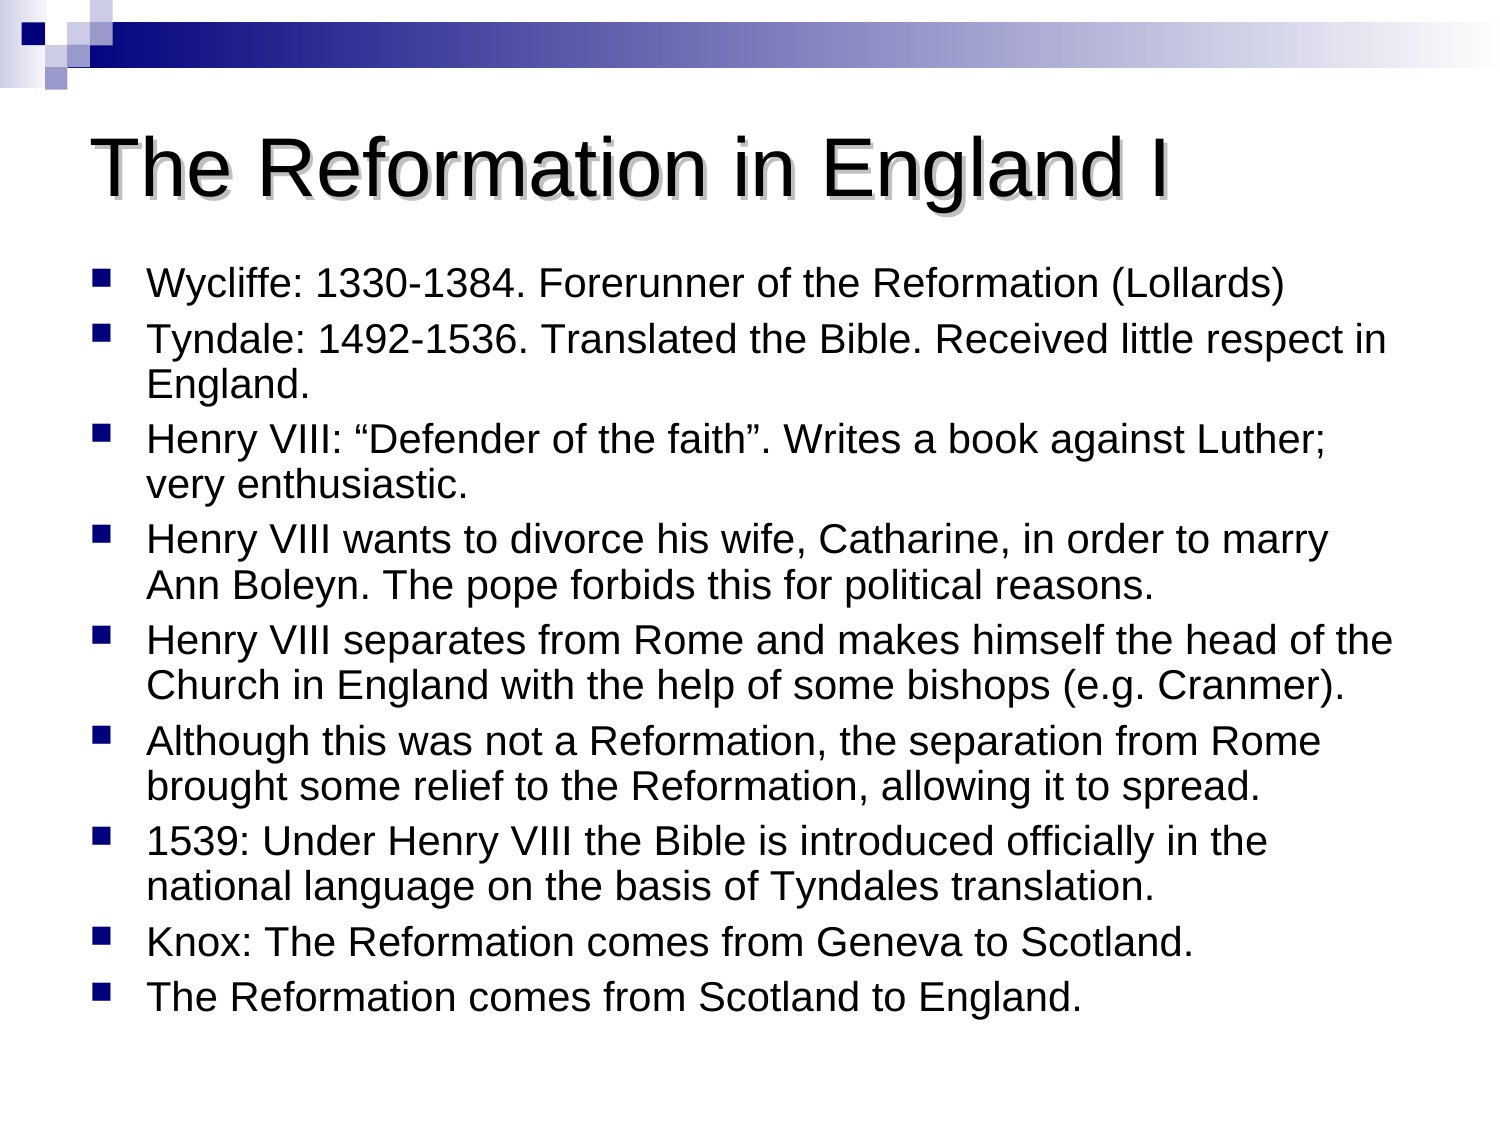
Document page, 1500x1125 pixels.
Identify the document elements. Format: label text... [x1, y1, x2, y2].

list Wycliffe: 1330-1384. Forerunner of the Reformation (Lollards) Tyndale: 1492-1536. Translated the Bible. Received little respect in England. Henry VIII: “Defender of the faith”. Writes a book against Luther; very enthusiastic. Henry VIII wants to divorce his wife, Catharine, in order to marry Ann Boleyn. The pope forbids this for political reasons. Henry VIII separates from Rome and makes himself the head of the Church in England with the help of some bishops (e.g. Cranmer). Although this was not a Reformation, the separation from Rome brought some relief to the Reformation, allowing it to spread. 1539: Under Henry VIII the Bible is introduced officially in the national language on the basis of Tyndales translation. Knox: The Reformation comes from Geneva to Scotland. The Reformation comes from Scotland to England. [75, 253, 1426, 1076]
title The Reformation in England I [74, 50, 1250, 276]
